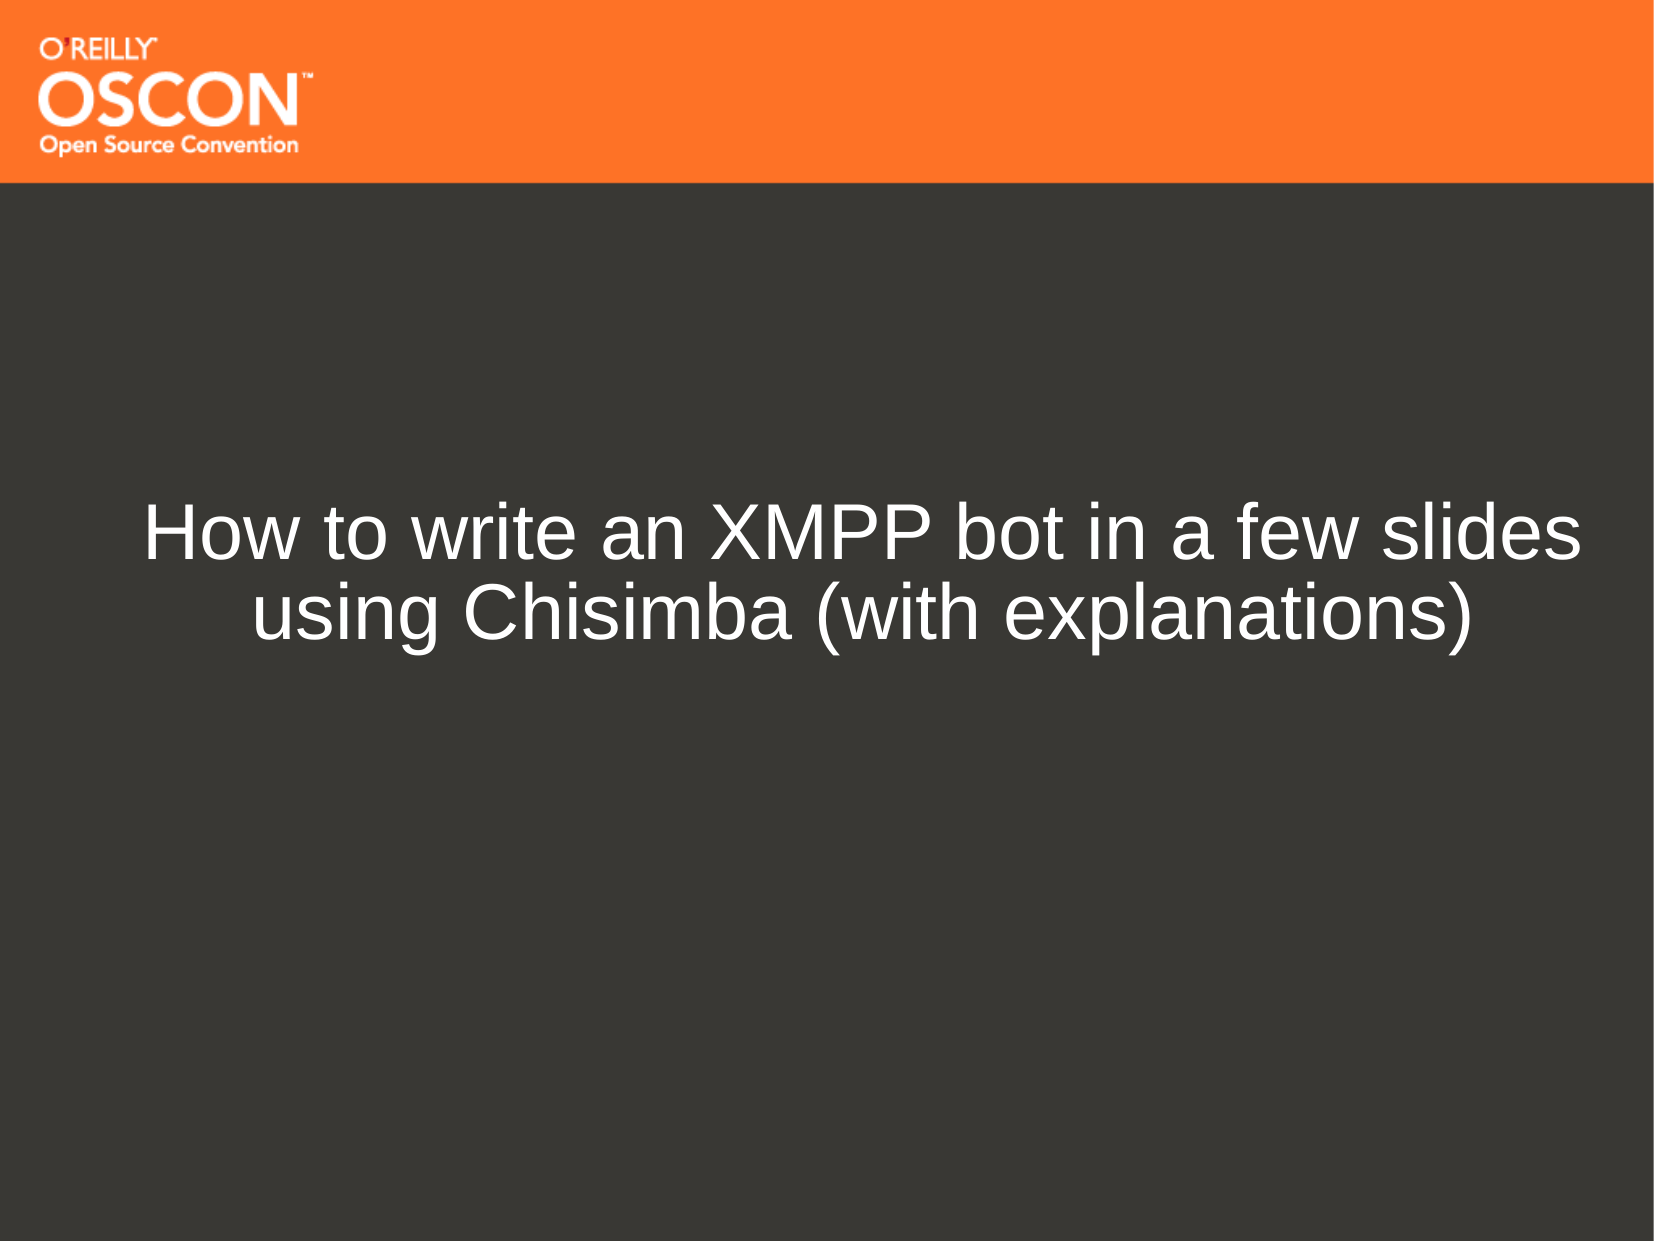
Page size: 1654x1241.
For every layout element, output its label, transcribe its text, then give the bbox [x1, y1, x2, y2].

title [356, 31, 1624, 187]
list How to write an XMPP bot in a few slides using Chisimba (with explanations) [37, 219, 1628, 1218]
picture [0, 0, 1654, 1241]
